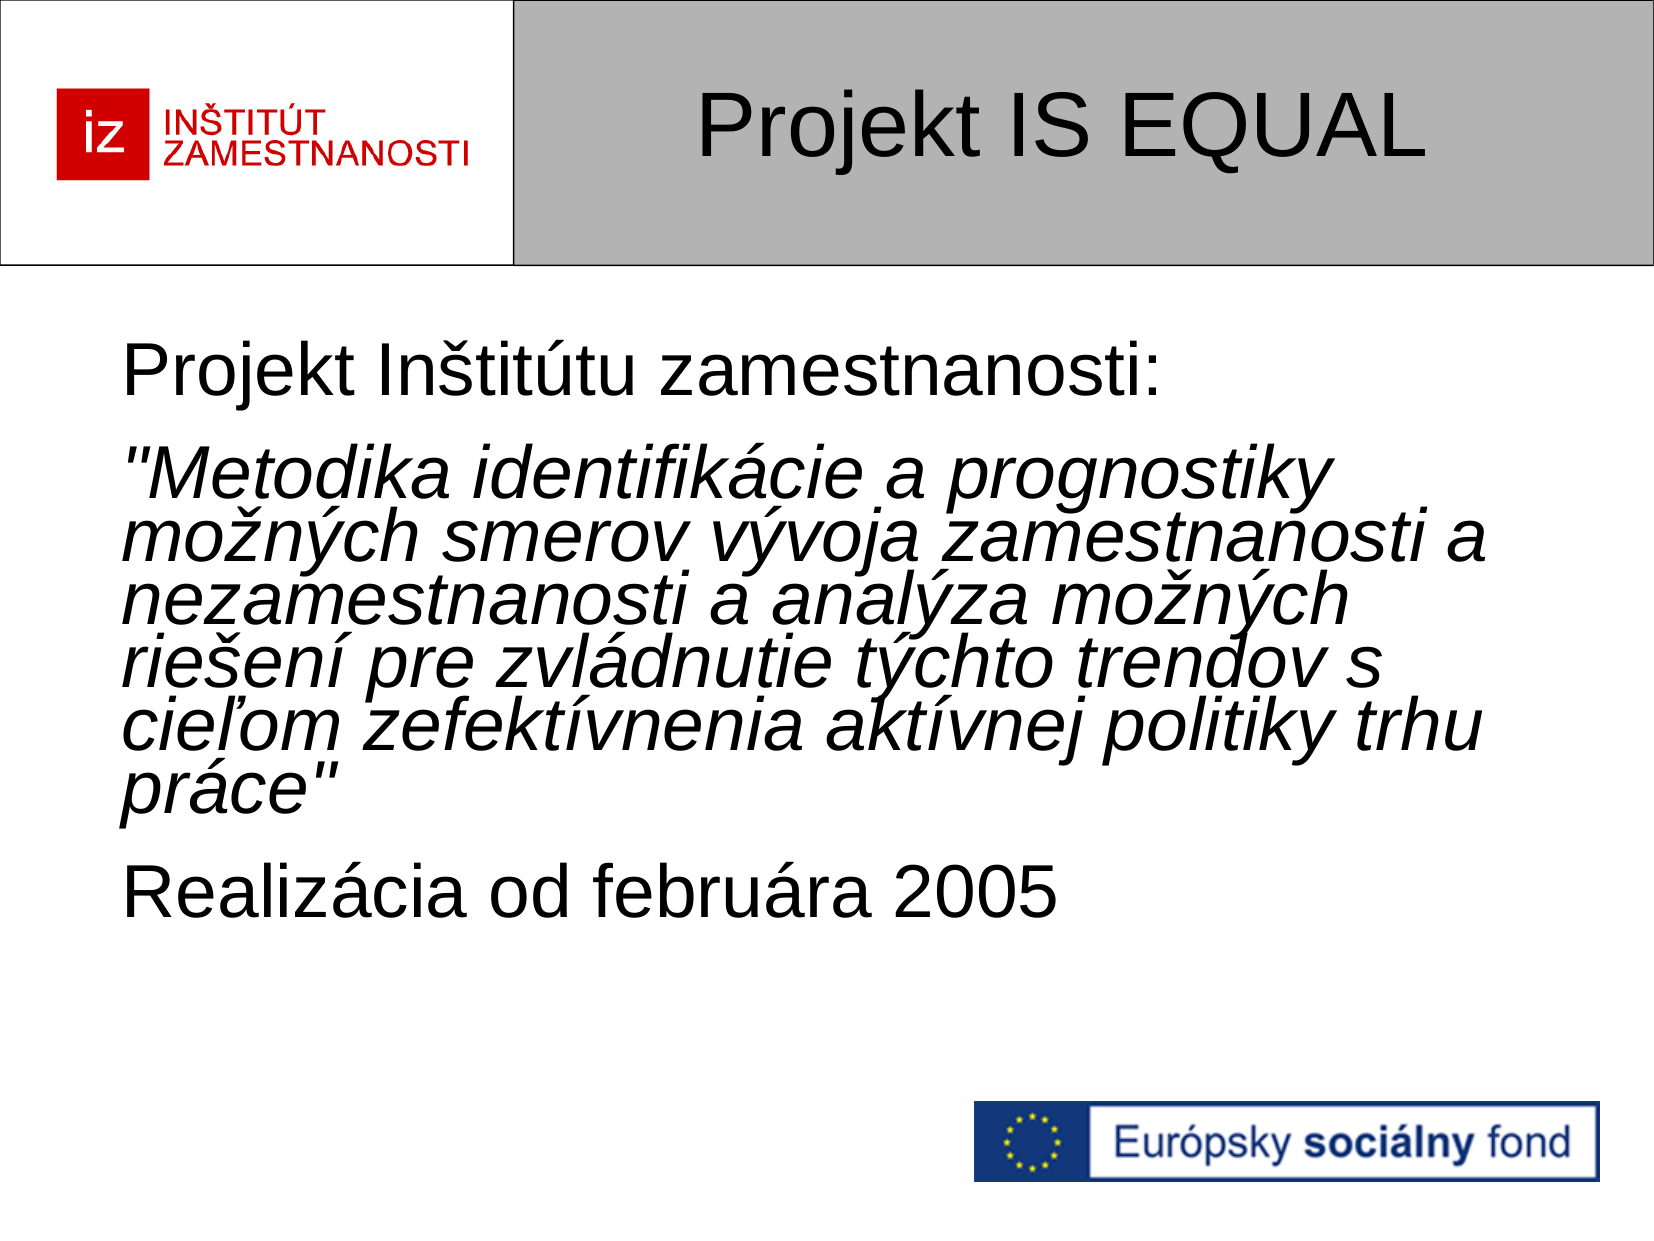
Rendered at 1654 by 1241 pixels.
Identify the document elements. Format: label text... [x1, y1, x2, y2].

list Projekt Inštitútu zamestnanosti: "Metodika identifikácie a prognostiky možných smerov vývoja zamestnanosti a nezamestnanosti a analýza možných riešení pre zvládnutie týchto trendov s cieľom zefektívnenia aktívnej politiky trhu práce" Realizácia od februára 2005 [121, 344, 1533, 1112]
title Projekt IS EQUAL [560, 37, 1565, 229]
picture [974, 1101, 1600, 1182]
picture [5, 8, 512, 256]
